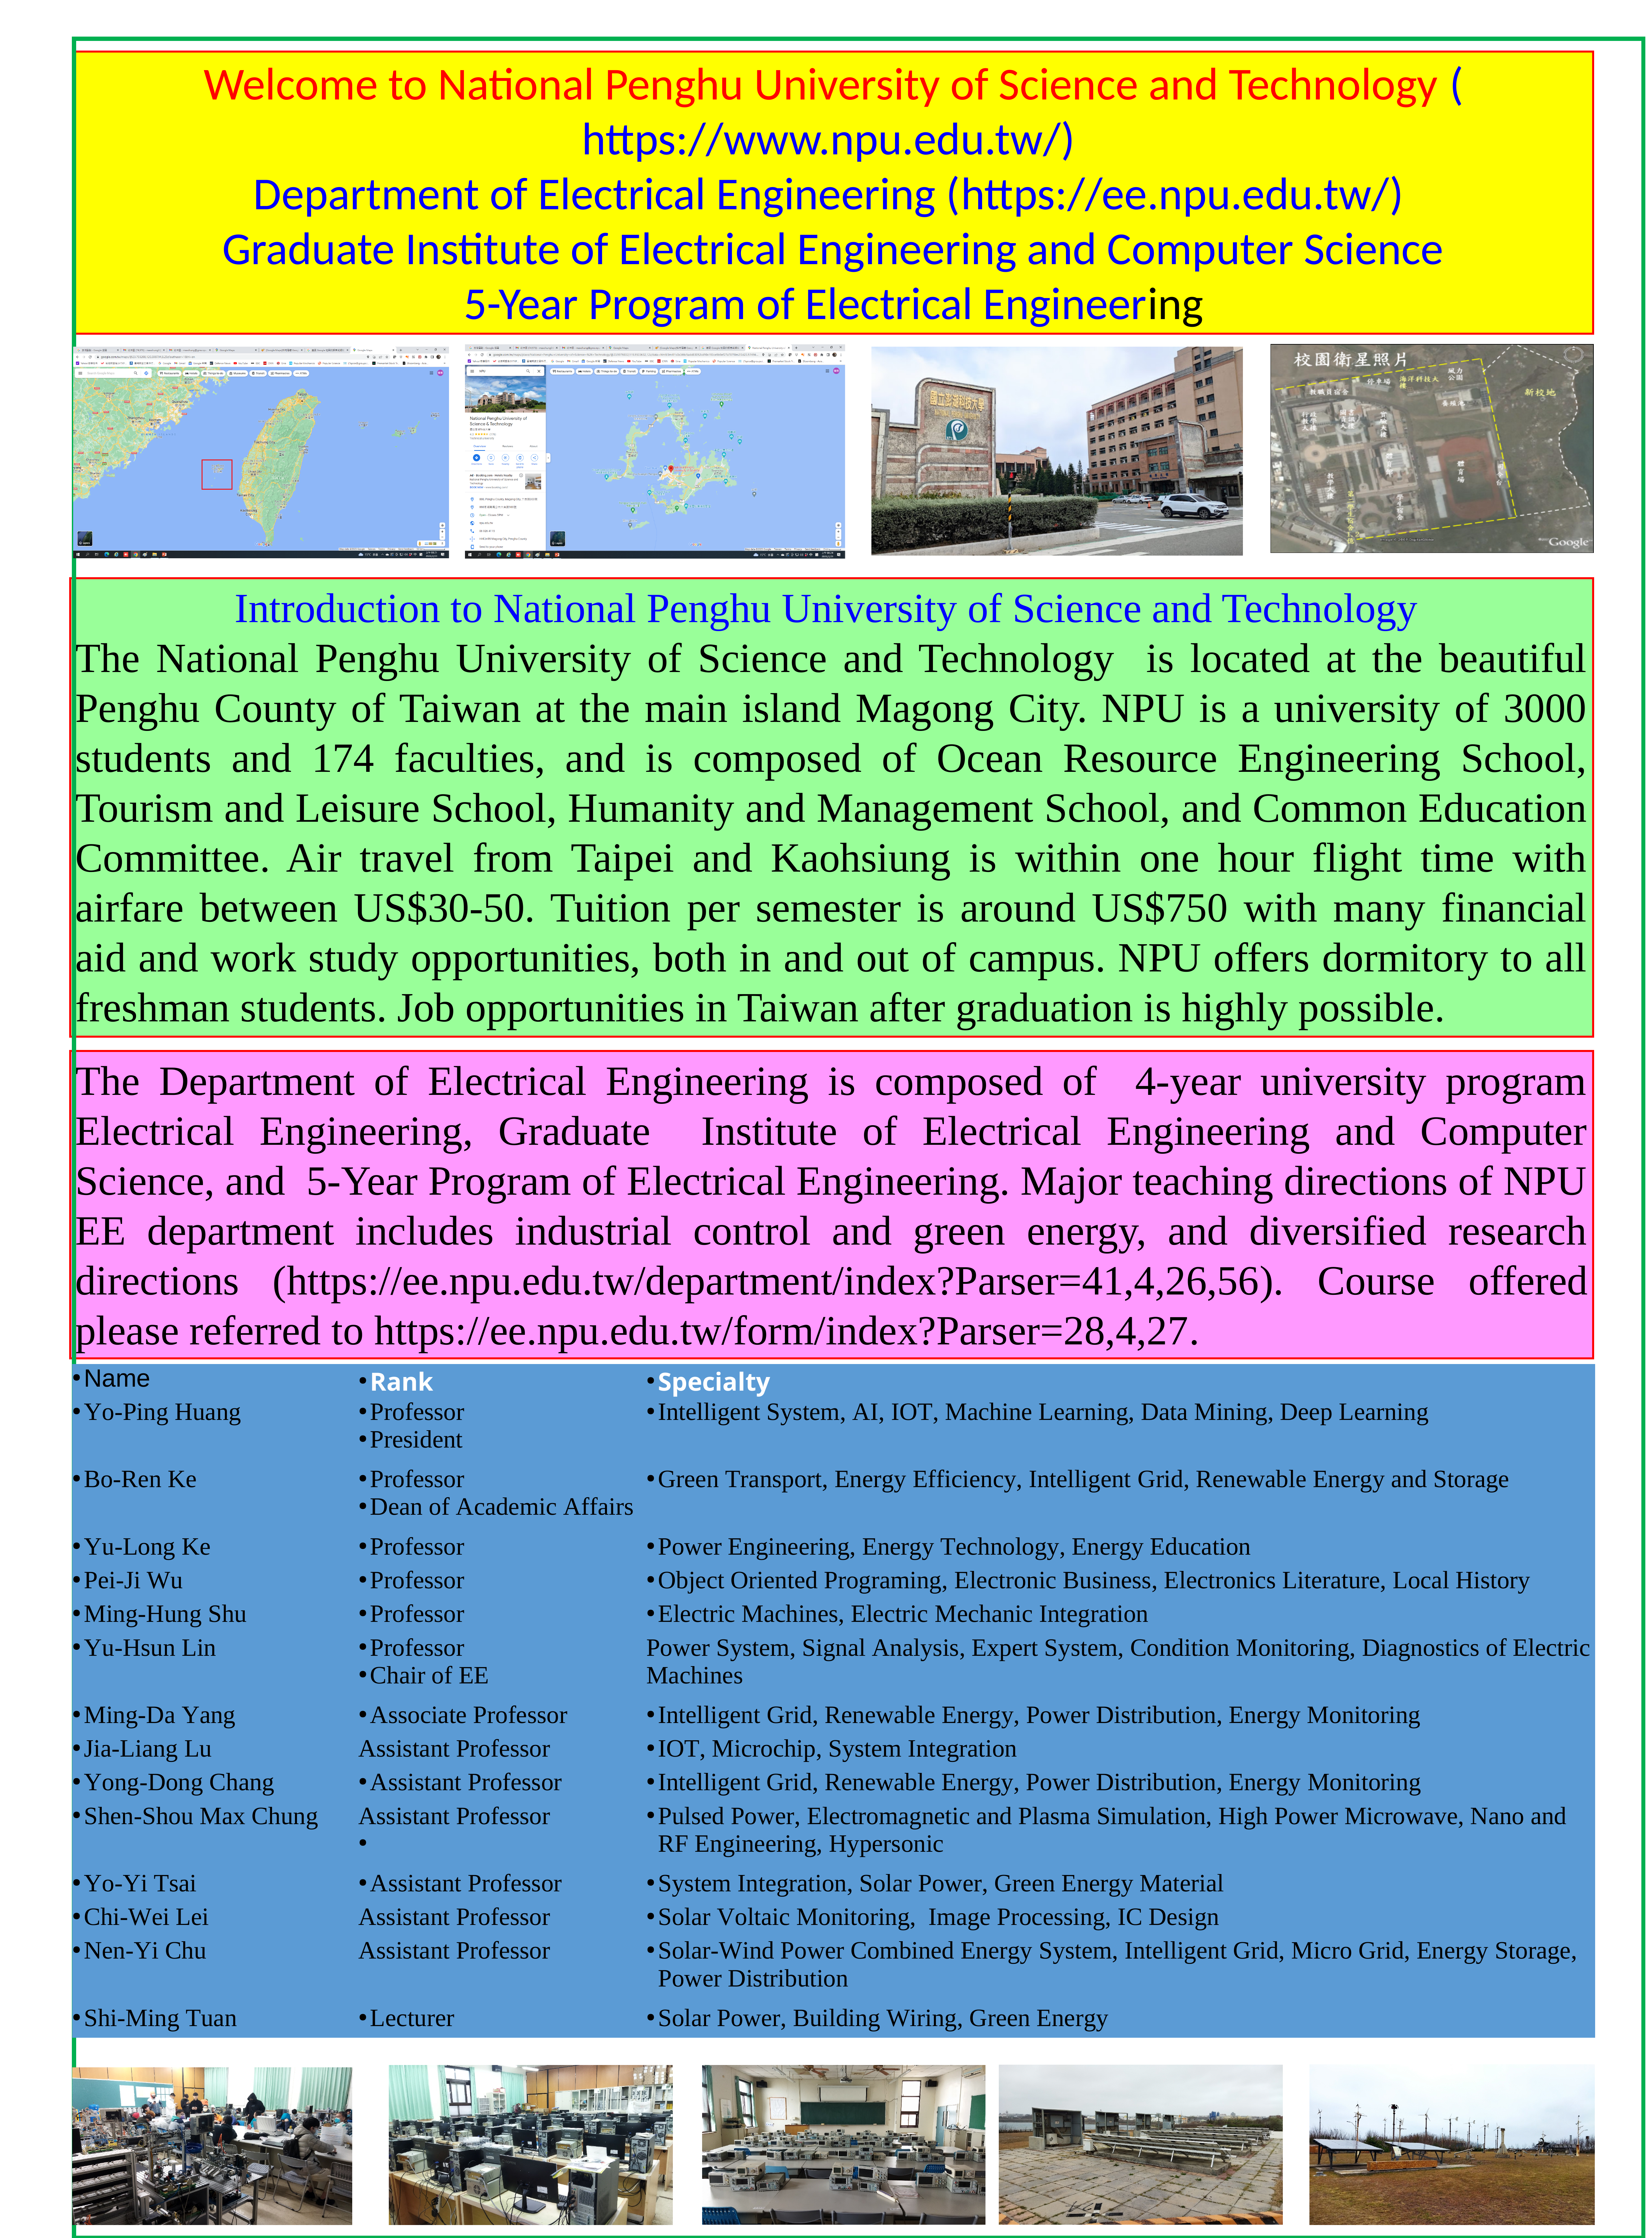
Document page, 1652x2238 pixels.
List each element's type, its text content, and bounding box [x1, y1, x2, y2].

table_cell Ming-Da Yang [72, 1701, 359, 1735]
table_cell Professor [359, 1600, 646, 1634]
table_cell Solar-Wind Power Combined Energy System, Intelligent Grid, Micro Grid, Energy Storage, Power Distribution [646, 1937, 1595, 2004]
table_cell Assistant Professor [359, 1869, 646, 1903]
table_cell Associate Professor [359, 1701, 646, 1735]
table_cell Yo-Yi Tsai [72, 1869, 359, 1903]
table_cell Solar Voltaic Monitoring, Image Processing, IC Design [646, 1903, 1595, 1937]
table_cell Electric Machines, Electric Mechanic Integration [646, 1600, 1595, 1634]
table_cell Intelligent Grid, Renewable Energy, Power Distribution, Energy Monitoring [646, 1768, 1595, 1802]
table_cell Professor Chair of EE [359, 1634, 646, 1701]
table_cell Yo-Ping Huang [72, 1398, 359, 1465]
picture [73, 347, 449, 558]
table_cell Yu-Long Ke [72, 1533, 359, 1566]
table_cell Power System, Signal Analysis, Expert System, Condition Monitoring, Diagnostics of Electric Machines [646, 1634, 1595, 1701]
table_cell Assistant Professor [364, 1944, 369, 1952]
table_cell Professor [359, 1533, 646, 1566]
picture [1271, 344, 1593, 553]
picture [871, 347, 1243, 556]
text_box Welcome to National Penghu University of Science and Technology (https://www.npu.edu.tw/) Department of Electrical Engineering (https://ee.npu.edu.tw/) Graduate Institute of Electrical Engineering and Computer Science 5-Year Program of Electrical Engineering [76, 51, 1593, 334]
text_box Introduction to National Penghu University of Science and Technology The National Penghu University of Science and Technology is located at the beautiful Penghu County of Taiwan at the main island Magong City. NPU is a university of 3000 students and 174 faculties, and is composed of Ocean Resource Engineering School, Tourism and Leisure School, Humanity and Management School, and Common Education Committee. Air travel from Taipei and Kaohsiung is within one hour flight time with airfare between US$30-50. Tuition per semester is around US$750 with many financial aid and work study opportunities, both in and out of campus. NPU offers dormitory to all freshman students. Job opportunities in Taiwan after graduation is highly possible. [76, 578, 1593, 1037]
table_header Name [72, 1364, 359, 1398]
picture [1309, 2064, 1595, 2225]
table_cell Pei-Ji Wu [72, 1566, 359, 1600]
table_header Specialty [646, 1364, 1595, 1398]
table_cell Professor [359, 1566, 646, 1600]
picture [999, 2065, 1283, 2225]
text_box The Department of Electrical Engineering is composed of 4-year university program Electrical Engineering, Graduate Institute of Electrical Engineering and Computer Science, and 5-Year Program of Electrical Engineering. Major teaching directions of NPU EE department includes industrial control and green energy, and diversified research directions (https://ee.npu.edu.tw/department/index?Parser=41,4,26,56). Course offered please referred to https://ee.npu.edu.tw/form/index?Parser=28,4,27. [76, 1051, 1593, 1358]
table_cell Shen-Shou Max Chung [72, 1802, 359, 1869]
table_cell Yong-Dong Chang [72, 1768, 359, 1802]
table_cell Assistant Professor [364, 1809, 369, 1817]
table_cell Professor President [359, 1398, 646, 1465]
picture [465, 344, 845, 559]
table_cell Bo-Ren Ke [72, 1465, 359, 1533]
table_cell Power Engineering, Energy Technology, Energy Education [646, 1533, 1595, 1566]
table_cell Assistant Professor [359, 1802, 646, 1869]
table_cell Professor Dean of Academic Affairs [359, 1465, 646, 1533]
table_cell Assistant Professor [359, 1768, 646, 1802]
table_cell Lecturer [359, 2004, 646, 2038]
table_cell Intelligent System, AI, IOT, Machine Learning, Data Mining, Deep Learning [646, 1398, 1595, 1465]
picture [702, 2065, 985, 2225]
table_cell Pulsed Power, Electromagnetic and Plasma Simulation, High Power Microwave, Nano and RF Engineering, Hypersonic [646, 1802, 1595, 1869]
table_cell Assistant Professor [359, 1735, 646, 1768]
table_cell System Integration, Solar Power, Green Energy Material [646, 1869, 1595, 1903]
table_cell Chi-Wei Lei [72, 1903, 359, 1937]
table_cell Solar Power, Building Wiring, Green Energy [646, 2004, 1595, 2038]
table_cell Assistant Professor [364, 1910, 369, 1918]
picture [389, 2065, 673, 2225]
table_cell Green Transport, Energy Efficiency, Intelligent Grid, Renewable Energy and Storage [646, 1465, 1595, 1533]
table_header Rank [359, 1364, 646, 1398]
table_cell Assistant Professor [359, 1937, 646, 2004]
table_cell Intelligent Grid, Renewable Energy, Power Distribution, Energy Monitoring [646, 1701, 1595, 1735]
table_cell IOT, Microchip, System Integration [646, 1735, 1595, 1768]
table_cell Assistant Professor [364, 1742, 369, 1750]
table_cell Object Oriented Programing, Electronic Business, Electronics Literature, Local History [646, 1566, 1595, 1600]
table_cell Assistant Professor [359, 1903, 646, 1937]
table_cell Ming-Hung Shu [72, 1600, 359, 1634]
table_cell Jia-Liang Lu [72, 1735, 359, 1768]
table_cell Nen-Yi Chu [72, 1937, 359, 2004]
table_cell Shi-Ming Tuan [72, 2004, 359, 2038]
picture [72, 2067, 352, 2225]
table_cell Yu-Hsun Lin [72, 1634, 359, 1701]
